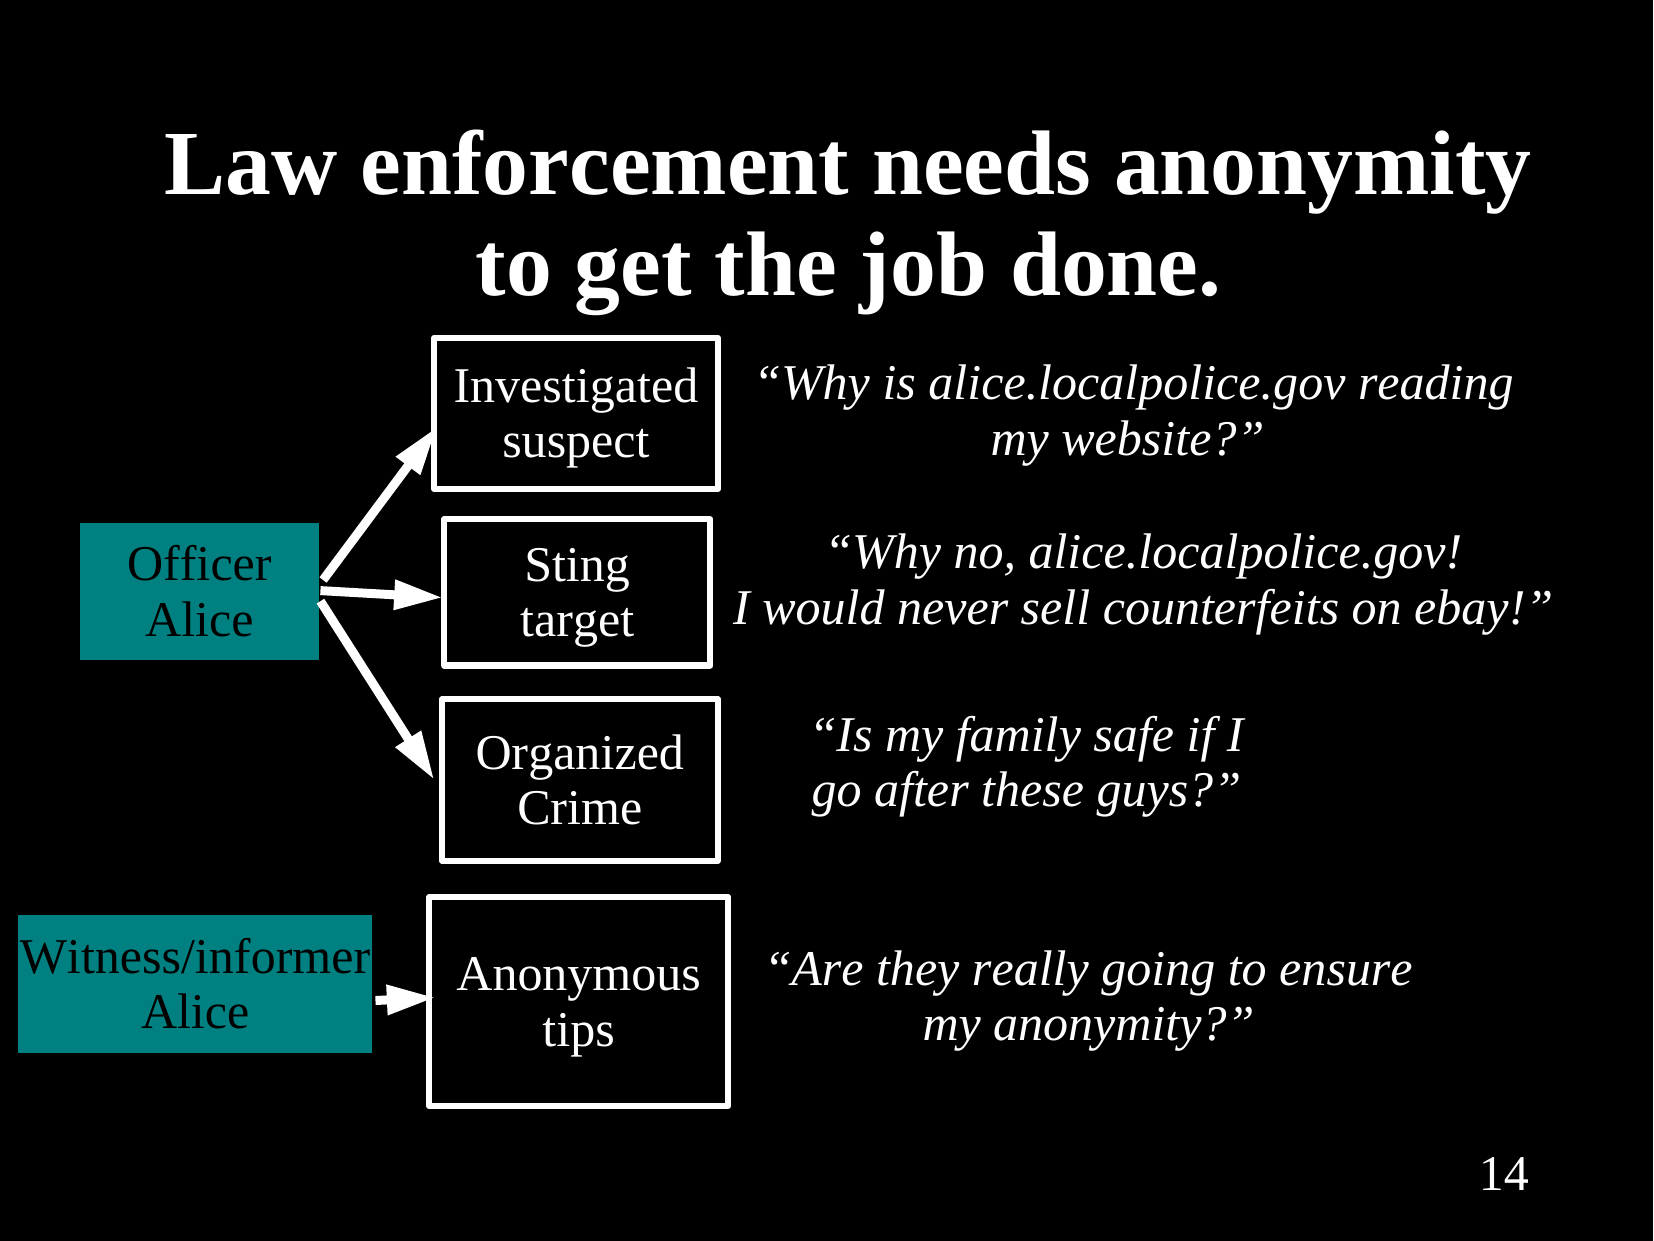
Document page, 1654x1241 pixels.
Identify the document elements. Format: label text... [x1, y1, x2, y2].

text_box “Is my family safe if I go after these guys?” [808, 707, 1301, 866]
text_box Witness/informer Alice [17, 914, 373, 1054]
text_box “Why no, alice.localpolice.gov! I would never sell counterfeits on ebay!” [733, 524, 1608, 661]
text_box “Why is alice.localpolice.gov reading my website?” [753, 355, 1560, 482]
text_box Organized Crime [442, 699, 718, 861]
text_box Sting target [444, 519, 711, 666]
text_box Investigated suspect [434, 337, 718, 490]
text_box Officer Alice [79, 522, 320, 661]
text_box “Are they really going to ensure my anonymity?” [763, 941, 1582, 1121]
text_box Anonymous tips [429, 896, 729, 1107]
title Law enforcement needs anonymity to get the job done. [121, 94, 1578, 334]
